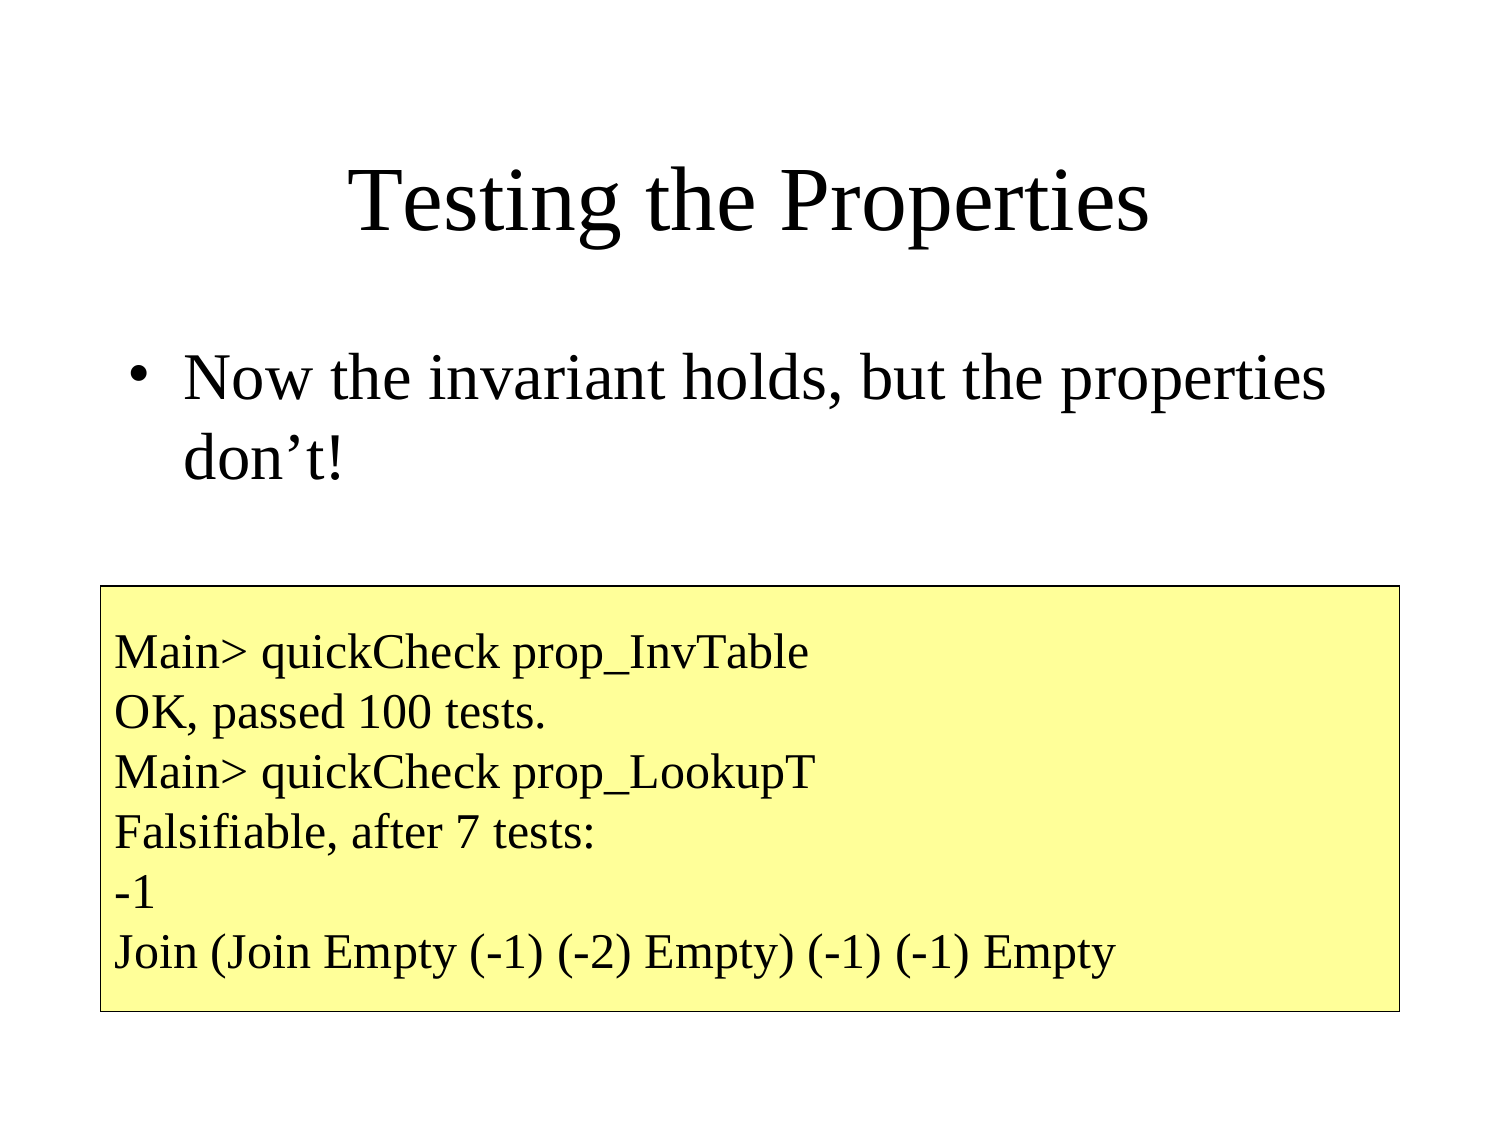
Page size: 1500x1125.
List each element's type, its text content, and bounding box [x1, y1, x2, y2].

title Testing the Properties [112, 99, 1388, 288]
text_box Main> quickCheck prop_InvTable OK, passed 100 tests. Main> quickCheck prop_LookupT Falsifiable, after 7 tests: -1 Join (Join Empty (-1) (-2) Empty) (-1) (-1) Empty [100, 586, 1400, 1012]
list Now the invariant holds, but the properties don’t! [112, 324, 1388, 586]
